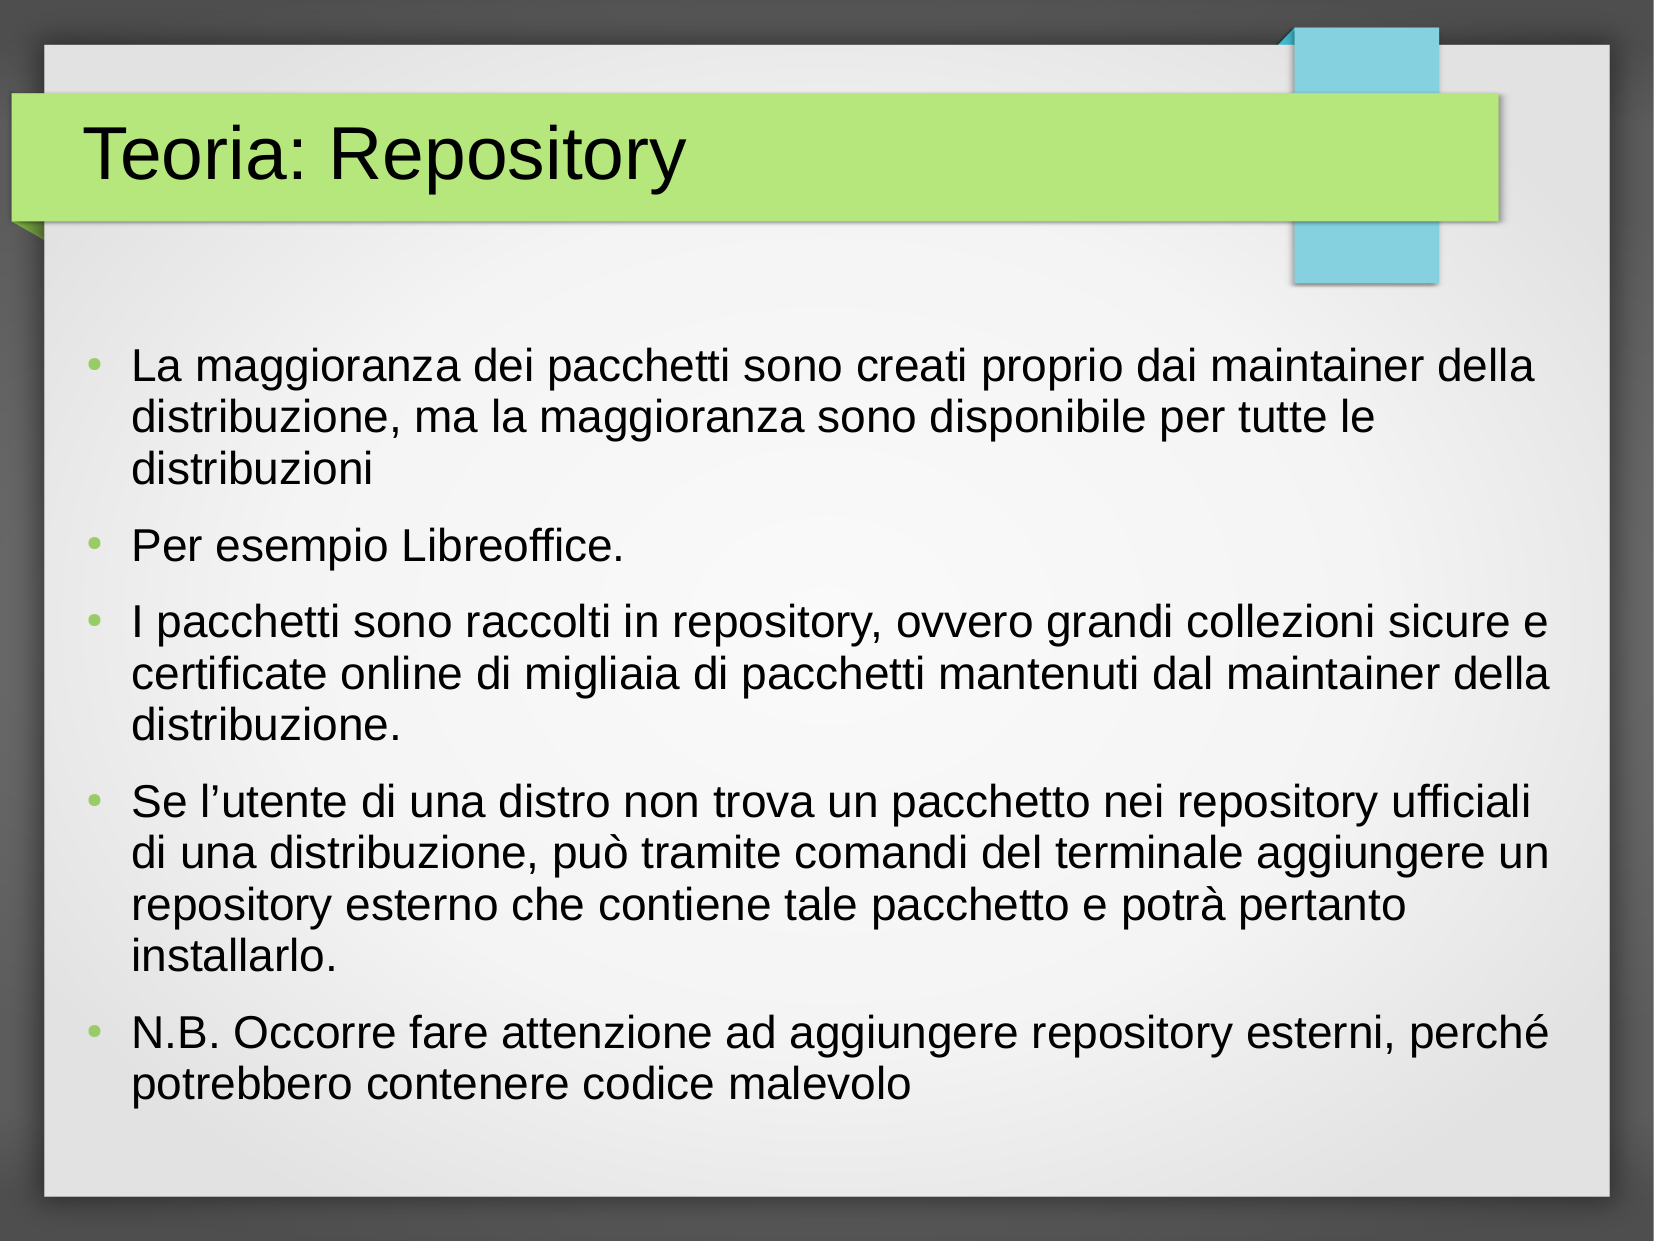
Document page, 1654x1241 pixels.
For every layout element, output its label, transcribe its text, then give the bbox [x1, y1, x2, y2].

picture [0, 0, 1654, 1241]
title Teoria: Repository [82, 94, 1264, 213]
list La maggioranza dei pacchetti sono creati proprio dai maintainer della distribuzione, ma la maggioranza sono disponibile per tutte le distribuzioni Per esempio Libreoffice. I pacchetti sono raccolti in repository, ovvero grandi collezioni sicure e certificate online di migliaia di pacchetti mantenuti dal maintainer della distribuzione. Se l’utente di una distro non trova un pacchetto nei repository ufficiali di una distribuzione, può tramite comandi del terminale aggiungere un repository esterno che contiene tale pacchetto e potrà pertanto installarlo. N.B. Occorre fare attenzione ad aggiungere repository esterni, perché potrebbero contenere codice malevolo [71, 263, 1560, 1114]
